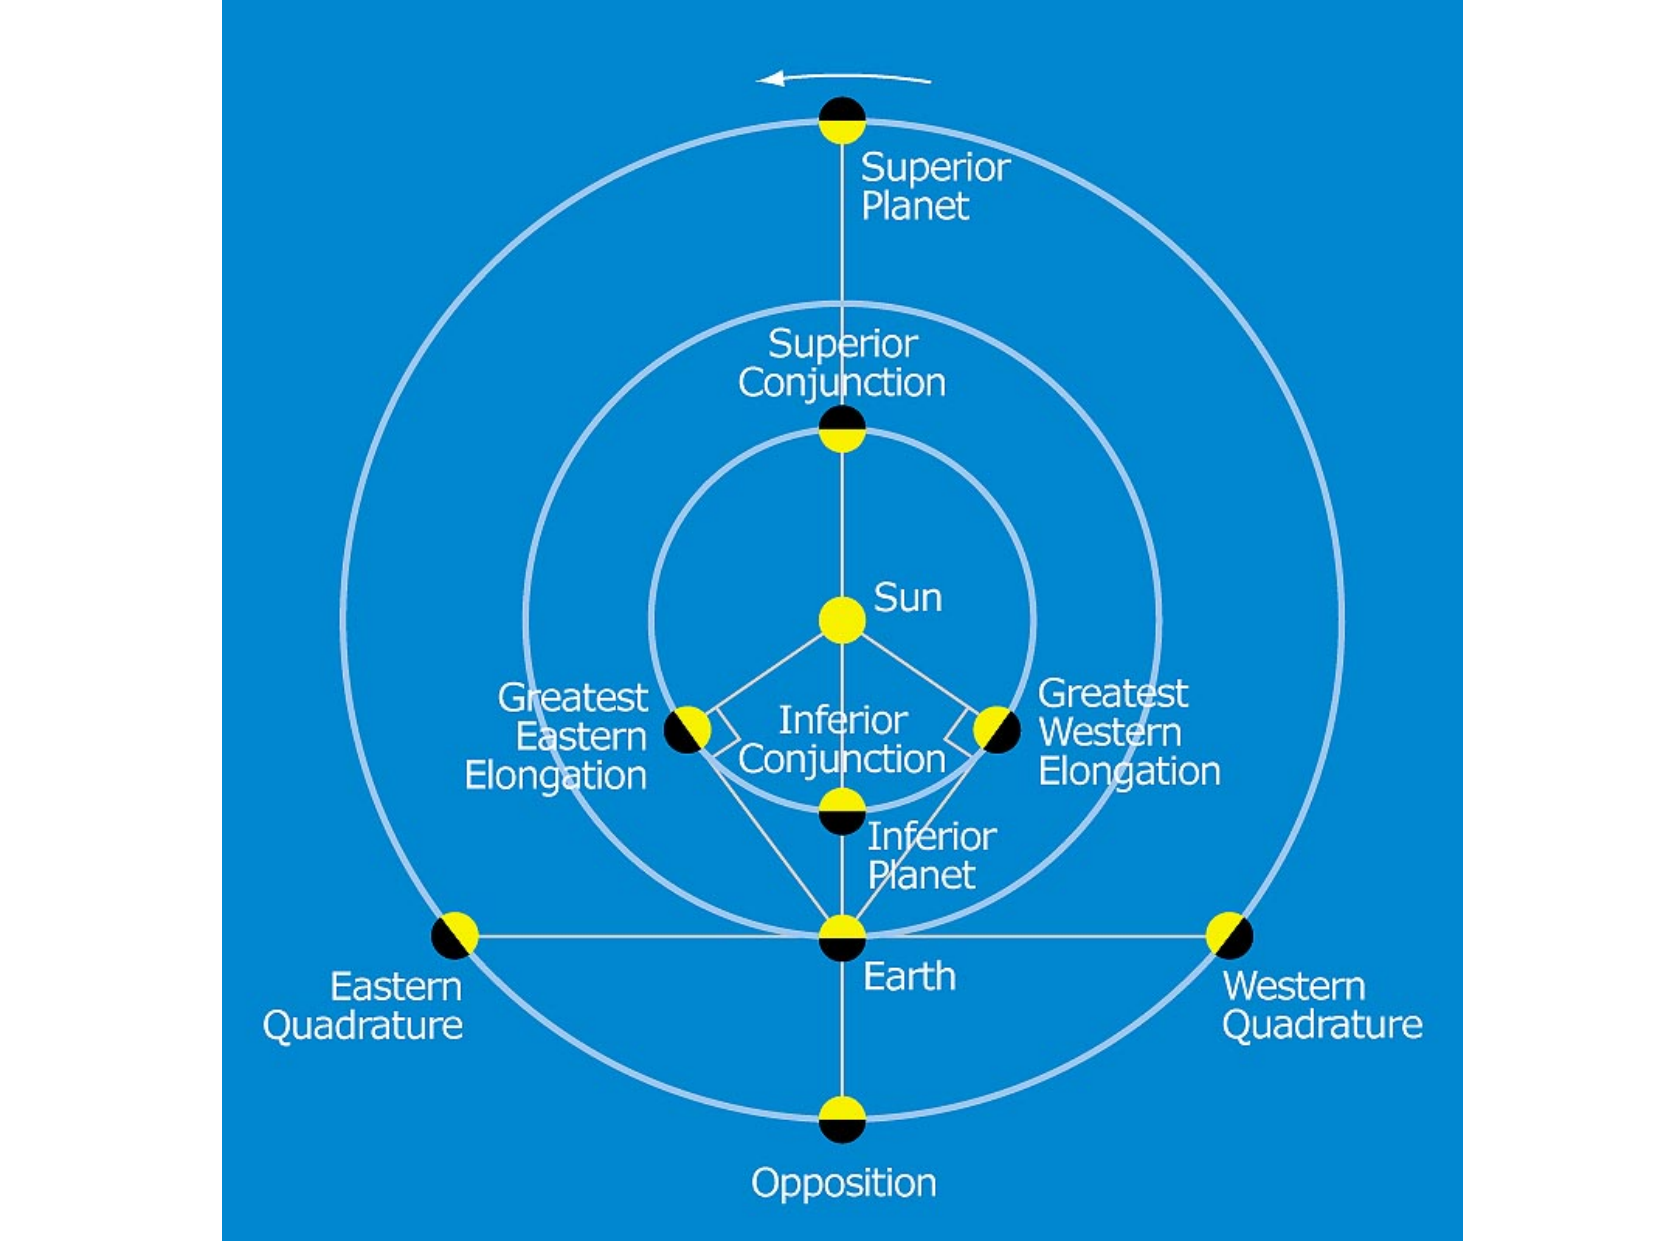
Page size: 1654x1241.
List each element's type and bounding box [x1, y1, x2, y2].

picture [222, 0, 1463, 1241]
